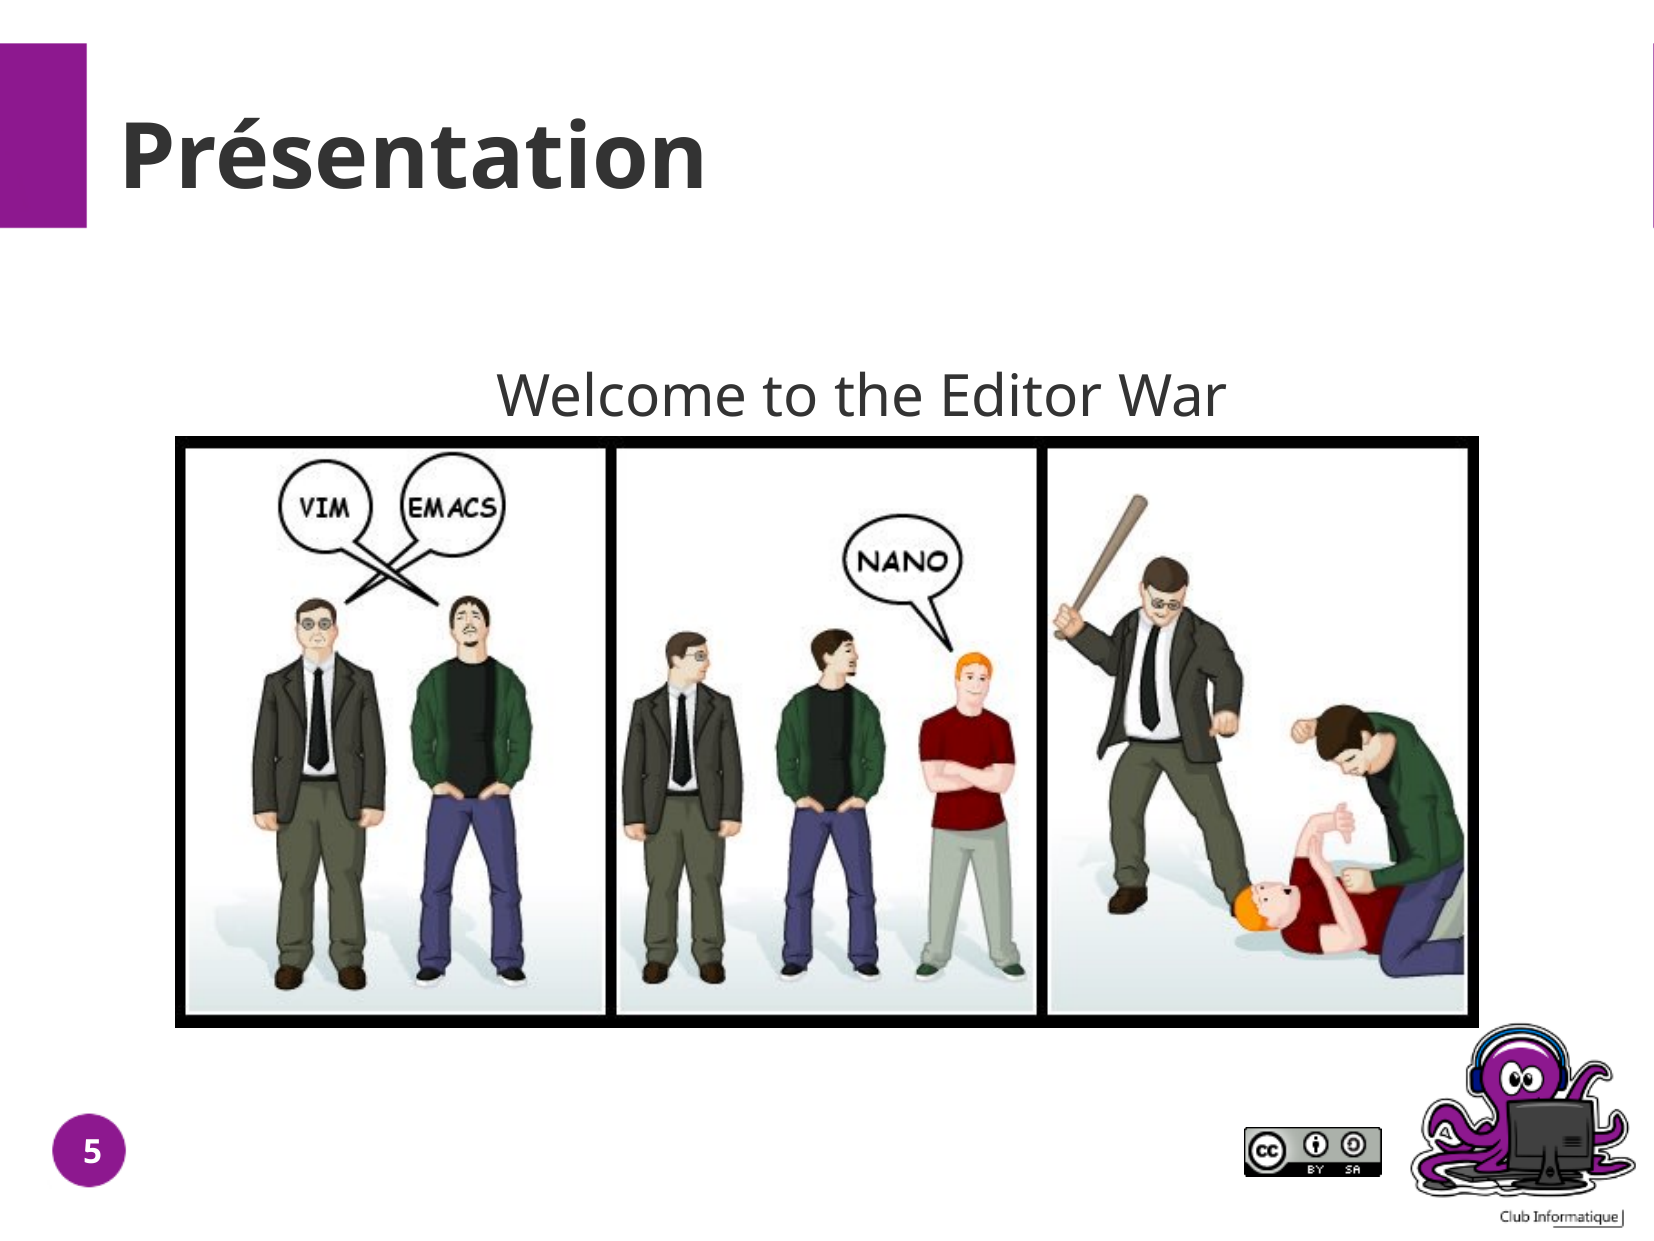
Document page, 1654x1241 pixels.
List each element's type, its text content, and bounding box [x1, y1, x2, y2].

title Présentation [118, 49, 1571, 257]
list Welcome to the Editor War [118, 354, 1536, 1074]
picture [0, 0, 1654, 1241]
